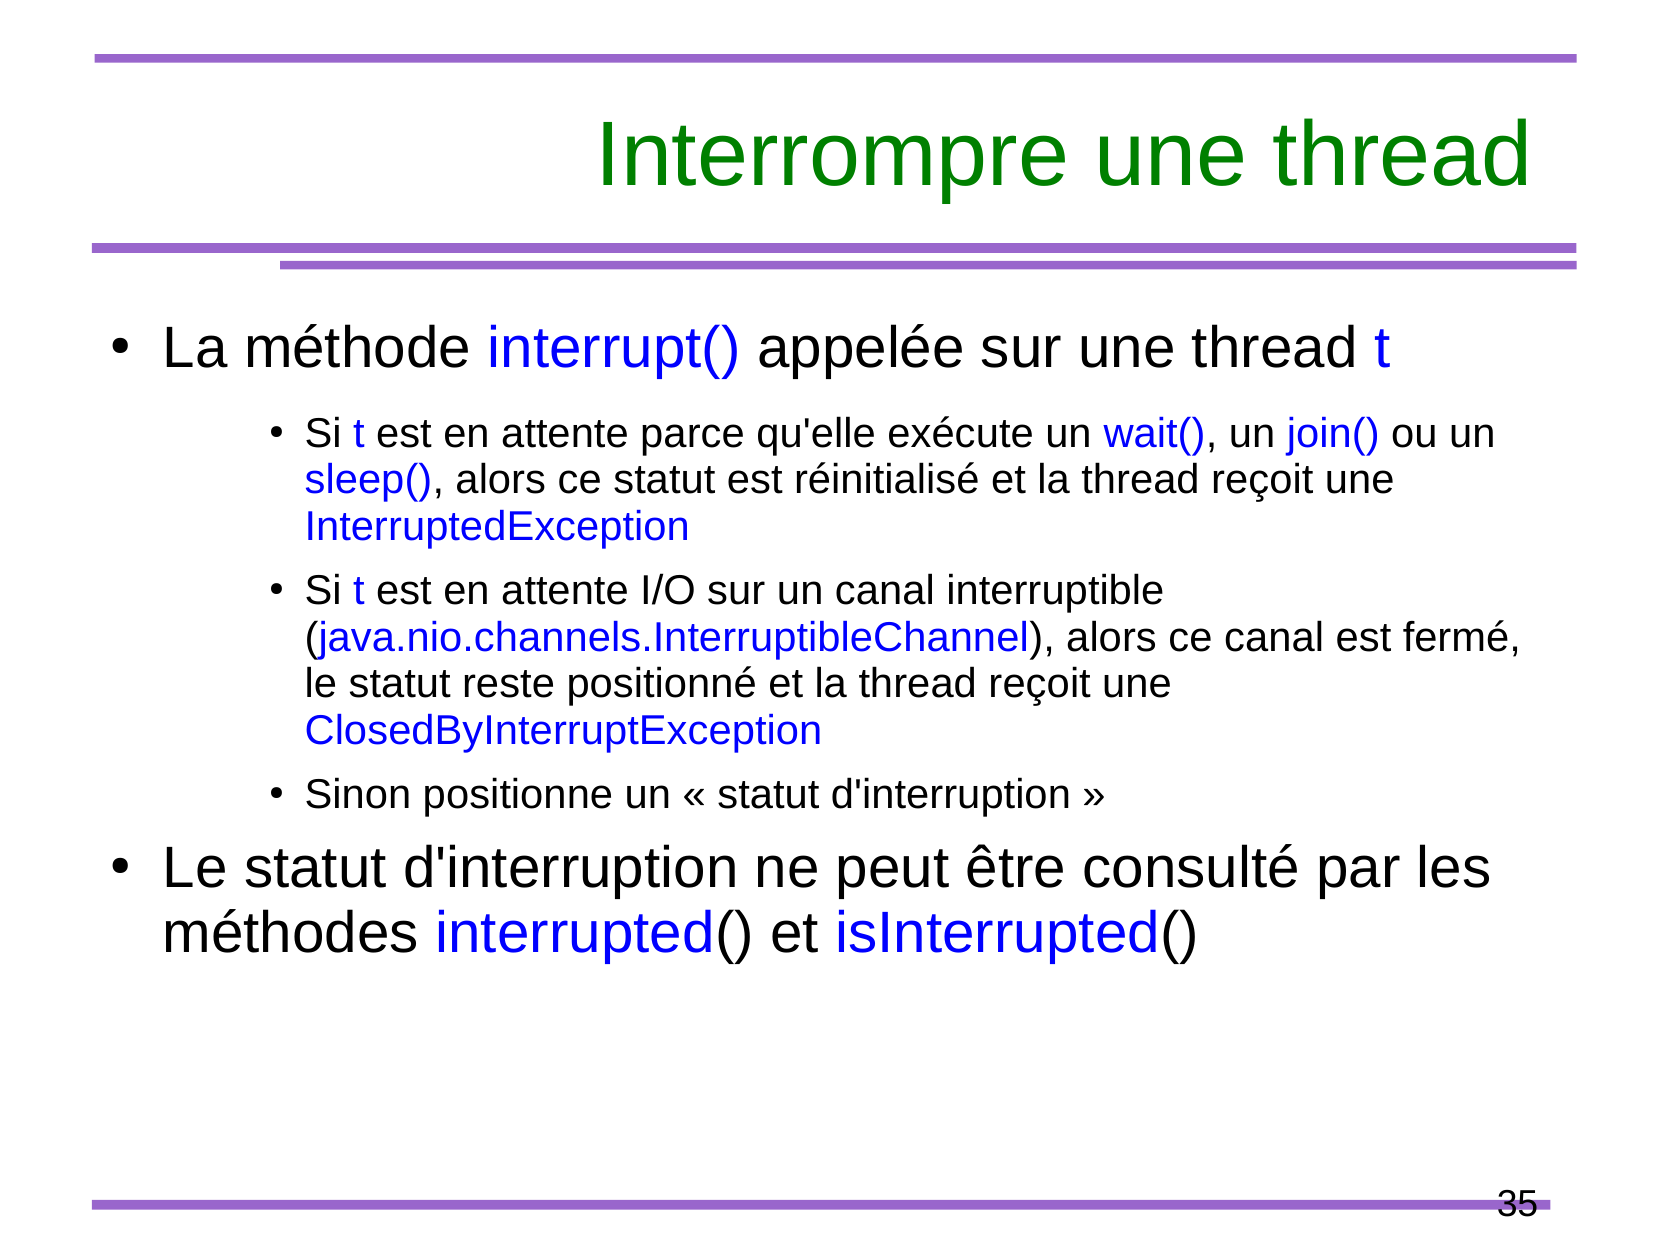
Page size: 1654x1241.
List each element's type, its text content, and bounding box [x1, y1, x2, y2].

title Interrompre une thread [121, 49, 1534, 257]
list La méthode interrupt() appelée sur une thread t Si t est en attente parce qu'elle exécute un wait(), un join() ou un sleep(), alors ce statut est réinitialisé et la thread reçoit une InterruptedException Si t est en attente I/O sur un canal interruptible (java.nio.channels.InterruptibleChannel), alors ce canal est fermé, le statut reste positionné et la thread reçoit une ClosedByInterruptException Sinon positionne un « statut d'interruption » Le statut d'interruption ne peut être consulté par les méthodes interrupted() et isInterrupted() [92, 315, 1563, 1163]
